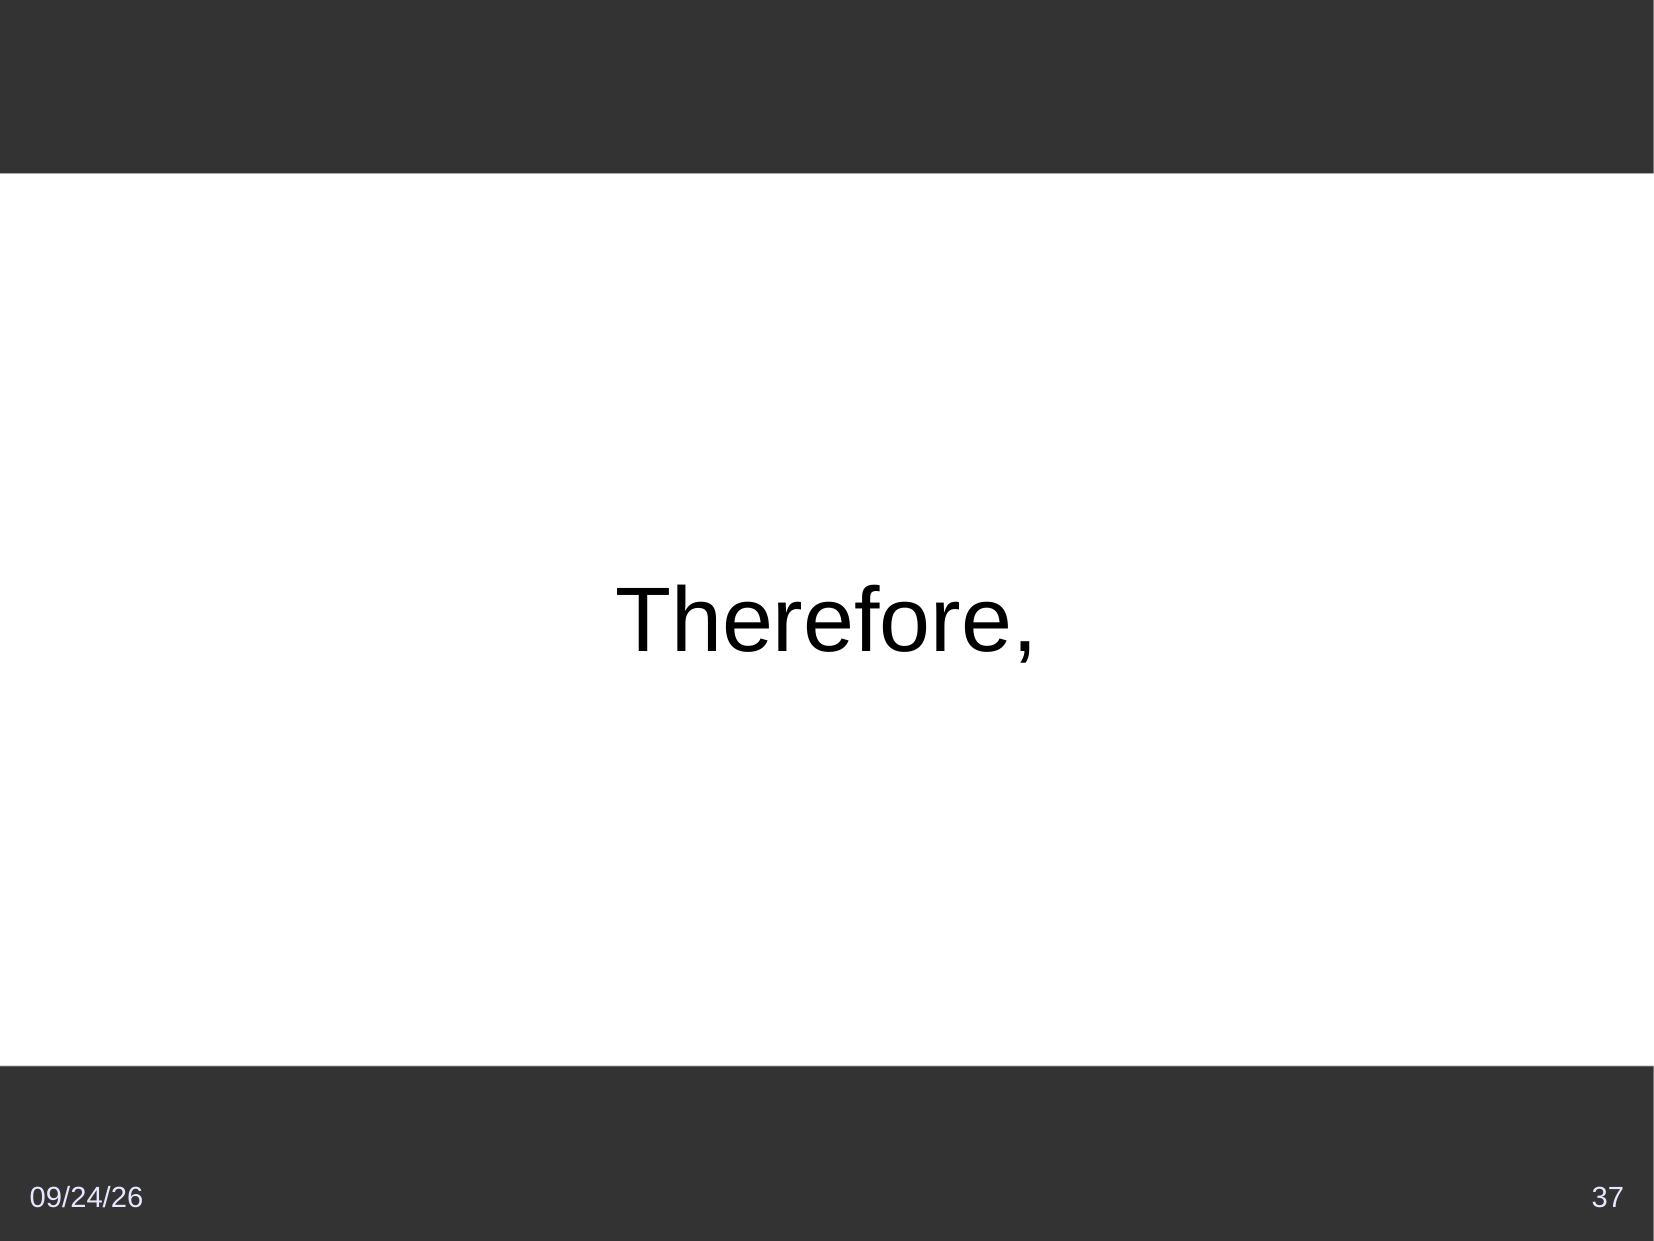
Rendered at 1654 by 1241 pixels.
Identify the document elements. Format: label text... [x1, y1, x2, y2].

subtitle Therefore, [29, 214, 1625, 1027]
picture [0, 0, 1654, 1241]
